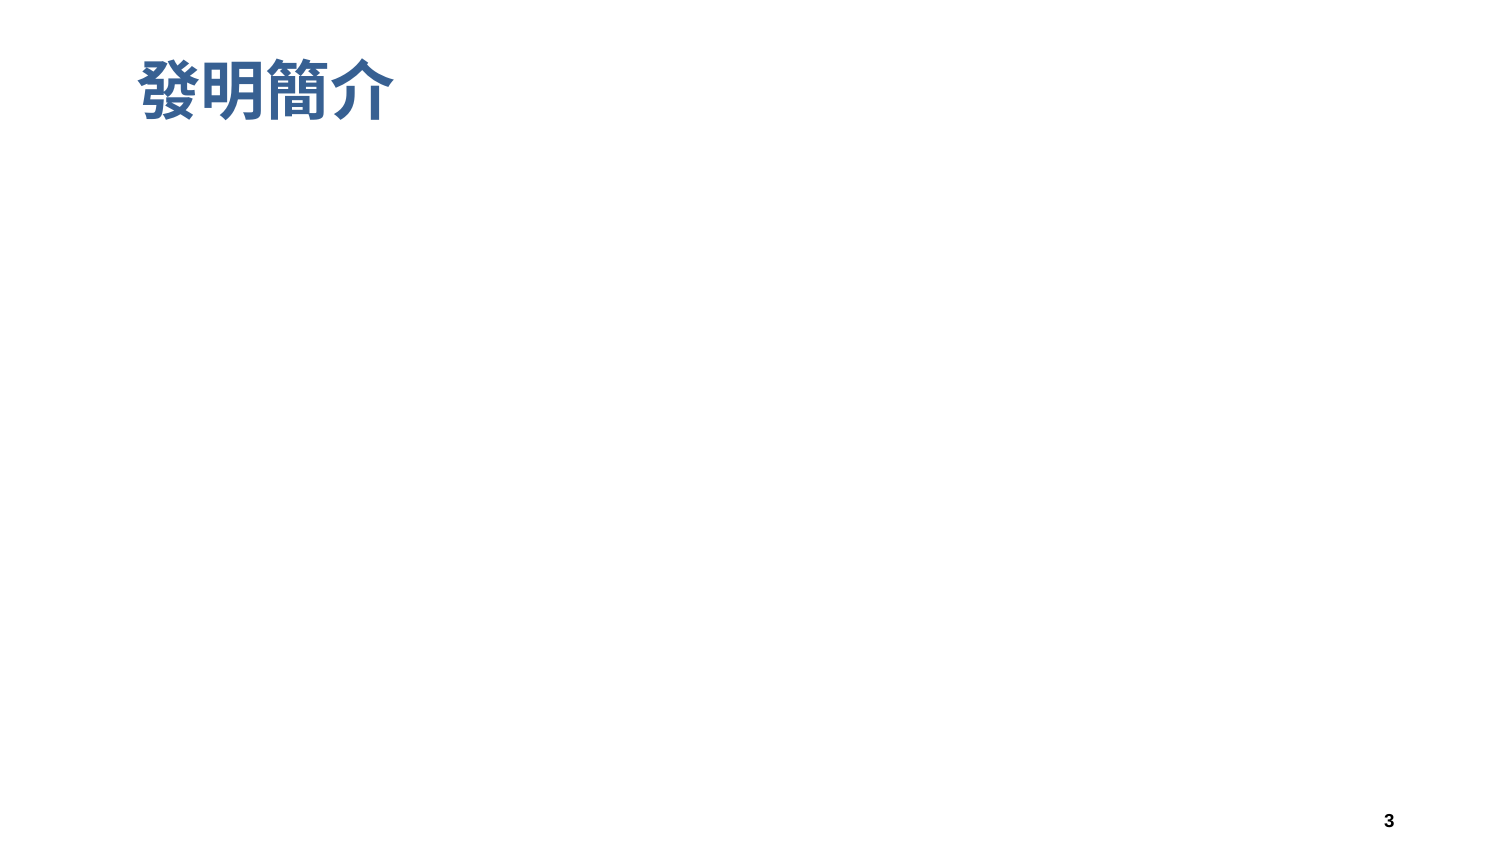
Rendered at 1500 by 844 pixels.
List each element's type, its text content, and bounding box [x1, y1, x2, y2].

title 發明簡介 [123, 43, 1383, 126]
